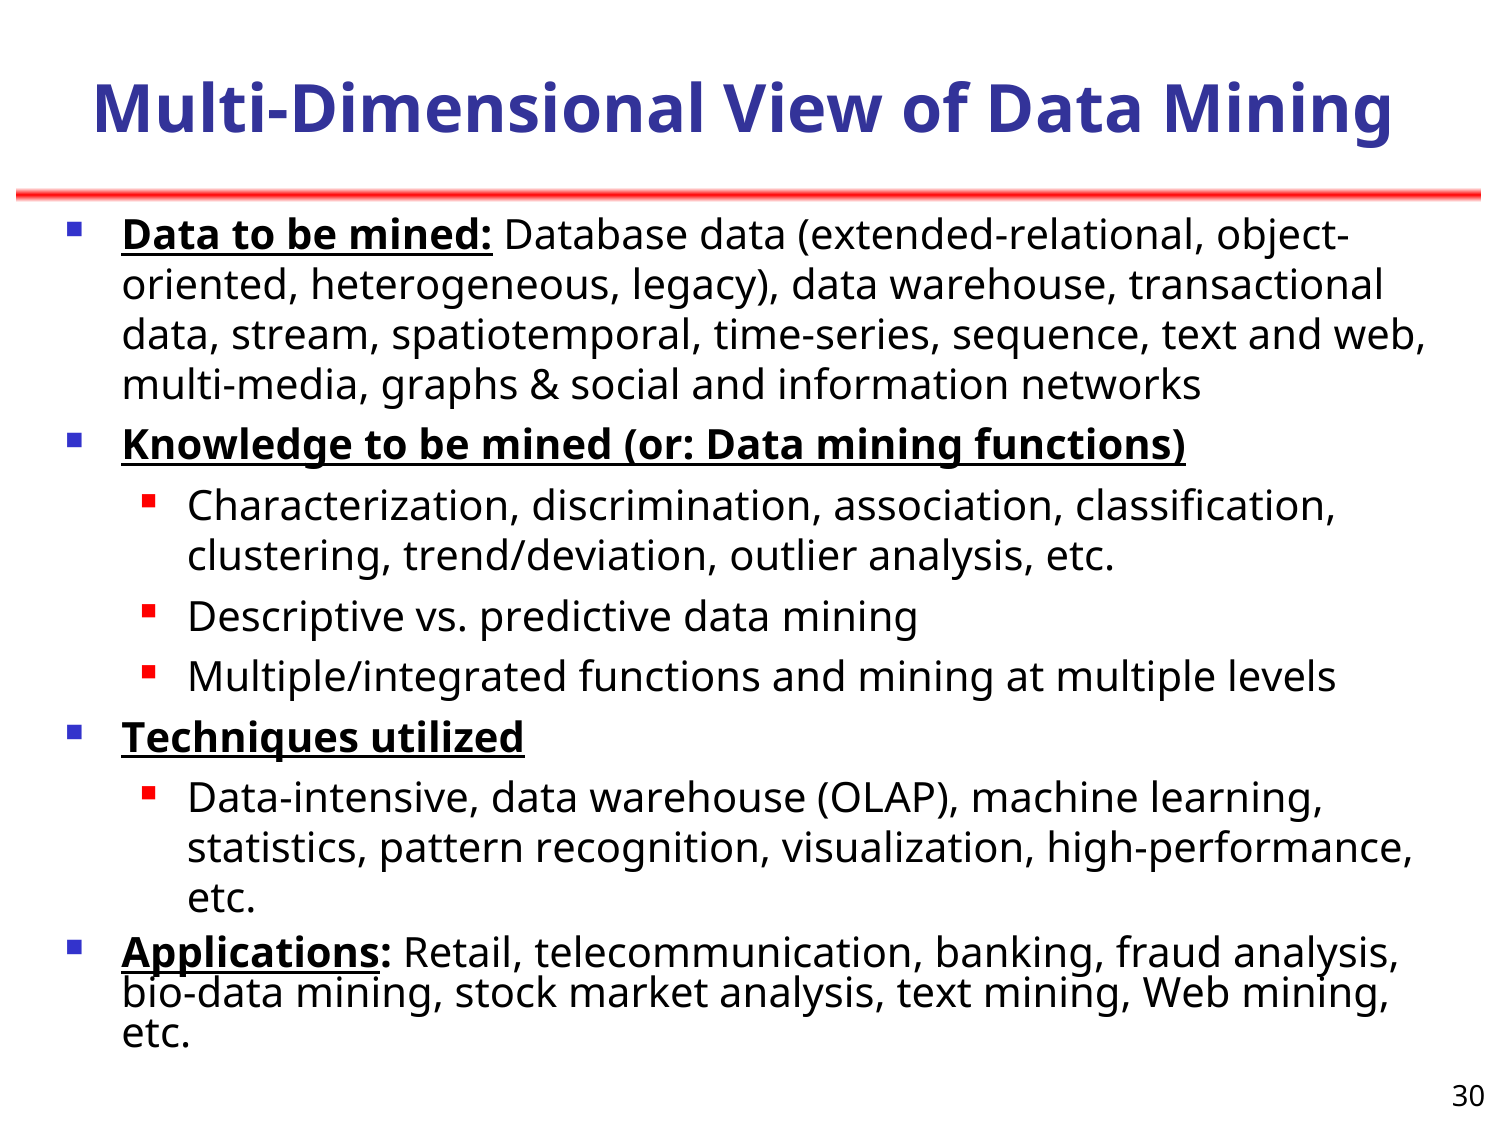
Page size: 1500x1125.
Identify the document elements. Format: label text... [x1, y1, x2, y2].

list Data to be mined: Database data (extended-relational, object-oriented, heterogeneous, legacy), data warehouse, transactional data, stream, spatiotemporal, time-series, sequence, text and web, multi-media, graphs & social and information networks Knowledge to be mined (or: Data mining functions) Characterization, discrimination, association, classification, clustering, trend/deviation, outlier analysis, etc. Descriptive vs. predictive data mining Multiple/integrated functions and mining at multiple levels Techniques utilized Data-intensive, data warehouse (OLAP), machine learning, statistics, pattern recognition, visualization, high-performance, etc. Applications: Retail, telecommunication, banking, fraud analysis, bio-data mining, stock market analysis, text mining, Web mining, etc. [50, 200, 1476, 1113]
title Multi-Dimensional View of Data Mining [49, 18, 1438, 194]
text_box <number> [1187, 1050, 1500, 1125]
